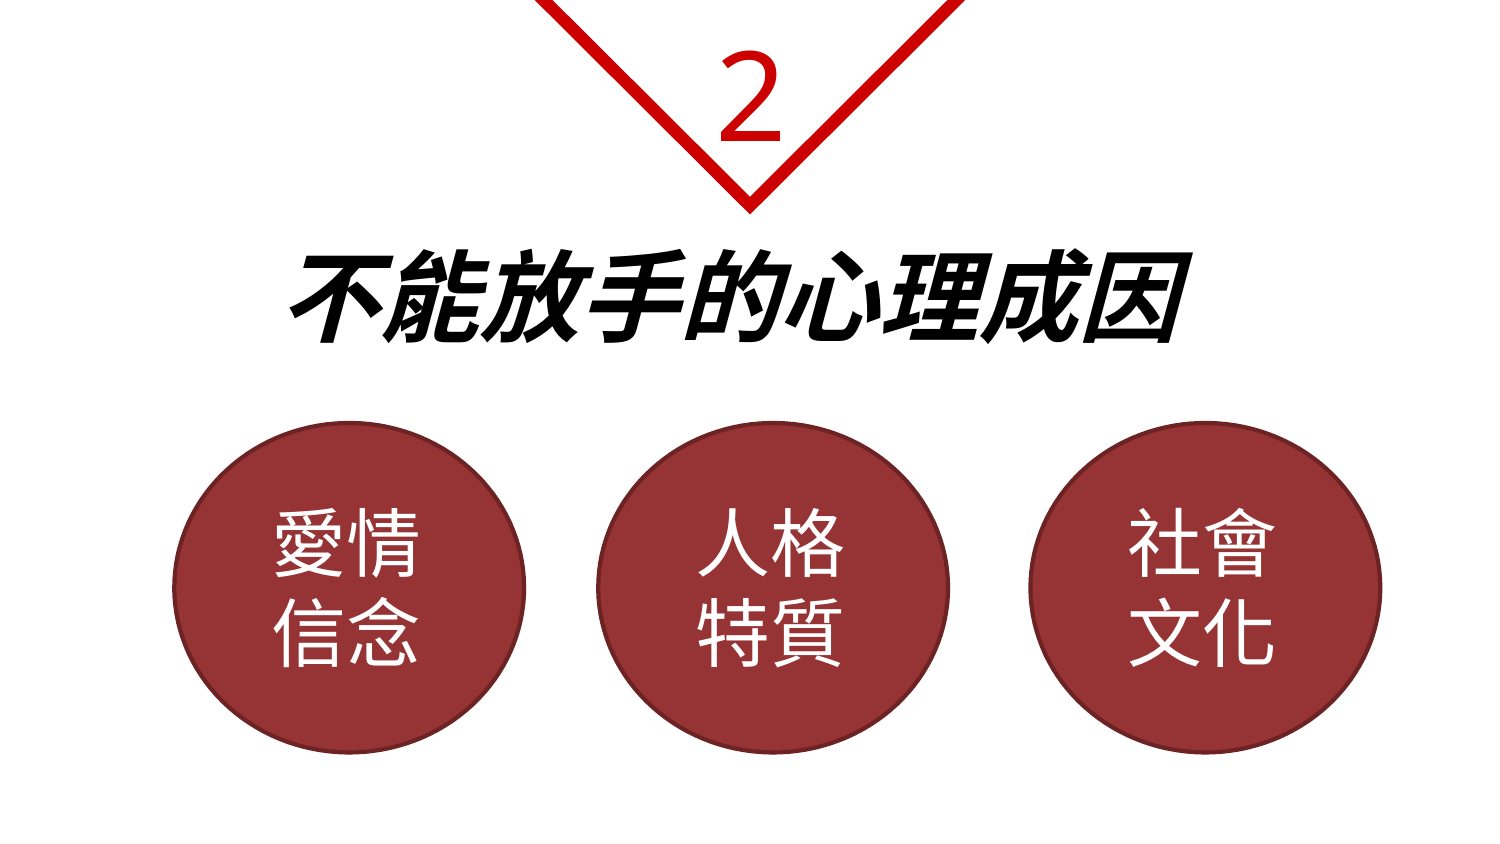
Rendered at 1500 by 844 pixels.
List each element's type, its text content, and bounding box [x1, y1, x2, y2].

text_box [1030, 423, 1381, 753]
text_box 愛情信念 [256, 489, 442, 687]
text_box 社會文化 [1112, 489, 1299, 687]
text_box 人格特質 [680, 489, 866, 687]
text_box [598, 423, 949, 753]
text_box 2 [555, 0, 949, 149]
text_box [174, 423, 525, 753]
text_box 不能放手的心理成因 [230, 219, 1229, 410]
